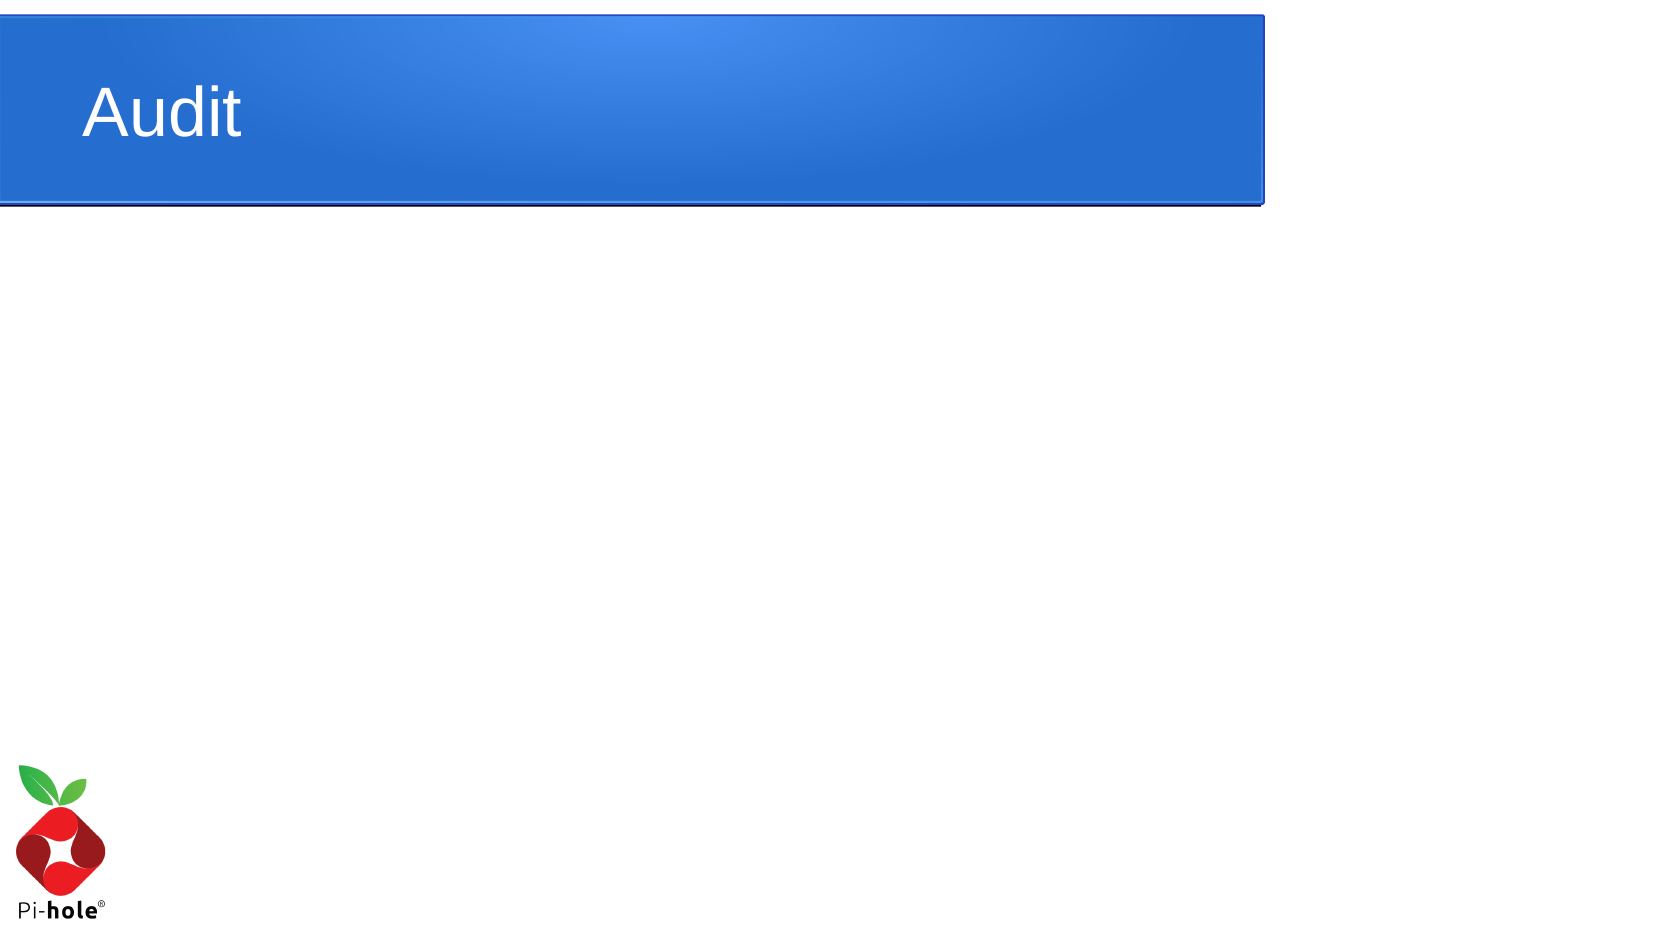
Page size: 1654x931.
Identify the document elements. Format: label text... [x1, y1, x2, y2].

title Audit [82, 35, 1235, 189]
picture [15, 765, 106, 919]
